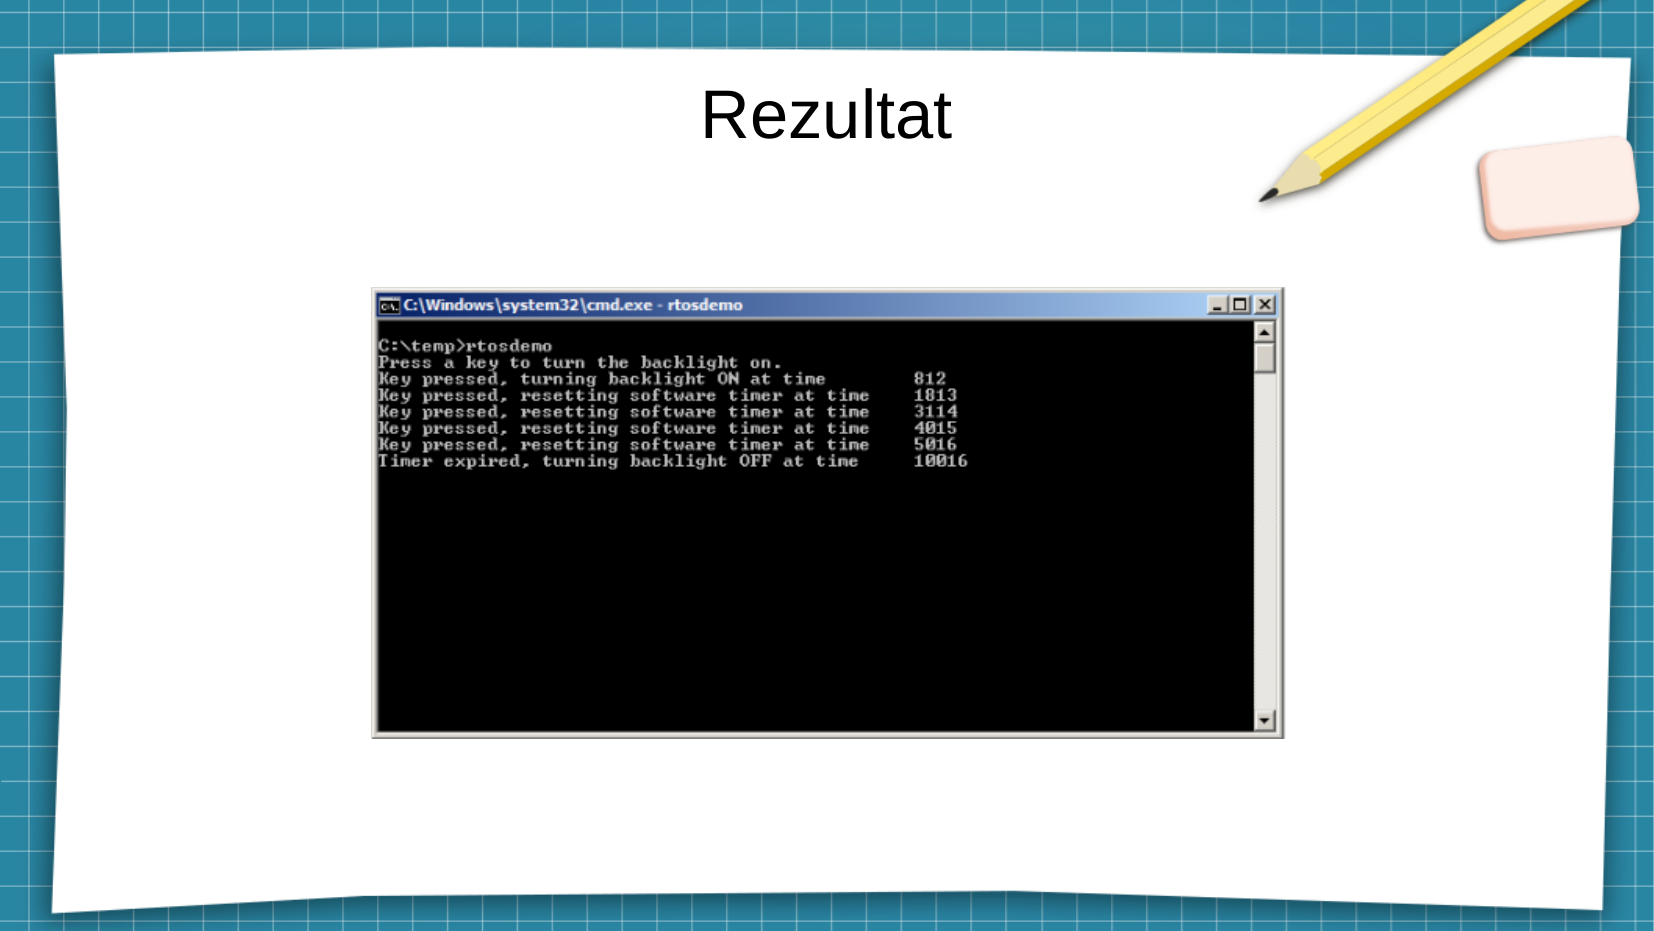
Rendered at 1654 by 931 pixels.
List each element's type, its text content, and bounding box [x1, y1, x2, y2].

title Rezultat [82, 37, 1571, 193]
picture [0, 0, 1654, 931]
